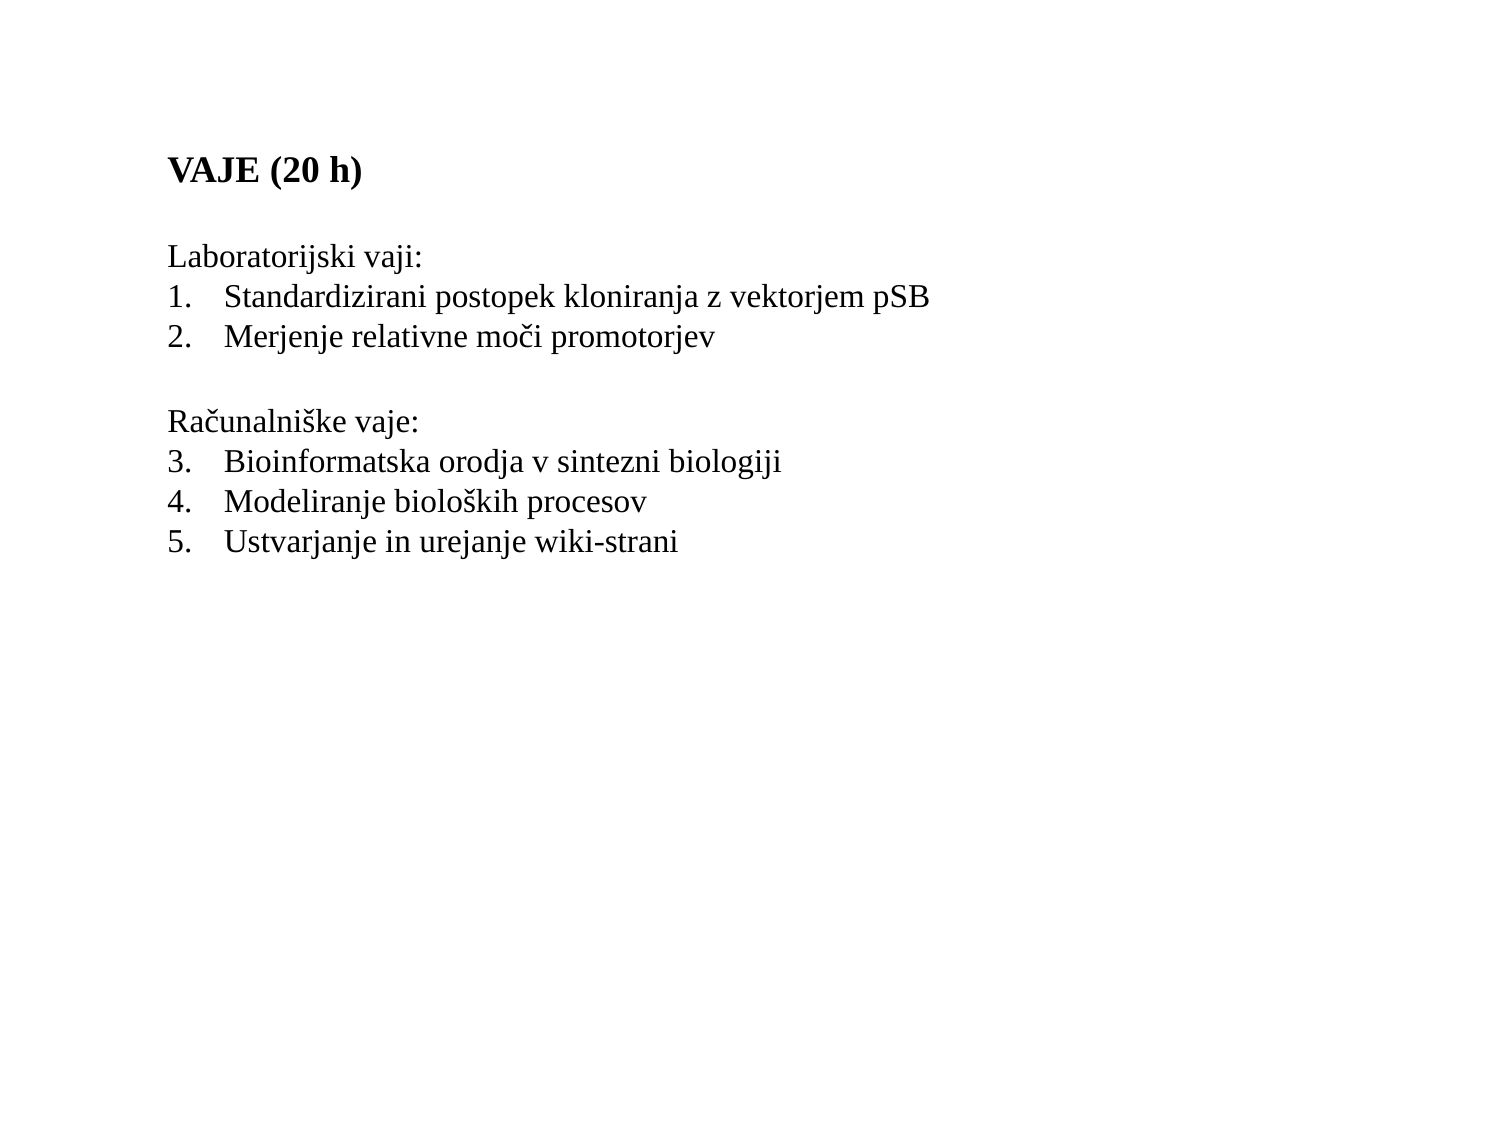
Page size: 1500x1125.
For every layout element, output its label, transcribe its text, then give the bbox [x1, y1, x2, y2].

text_box VAJE (20 h) Laboratorijski vaji: Standardizirani postopek kloniranja z vektorjem pSB Merjenje relativne moči promotorjev Računalniške vaje: Bioinformatska orodja v sintezni biologiji Modeliranje bioloških procesov Ustvarjanje in urejanje wiki-strani [152, 137, 947, 567]
